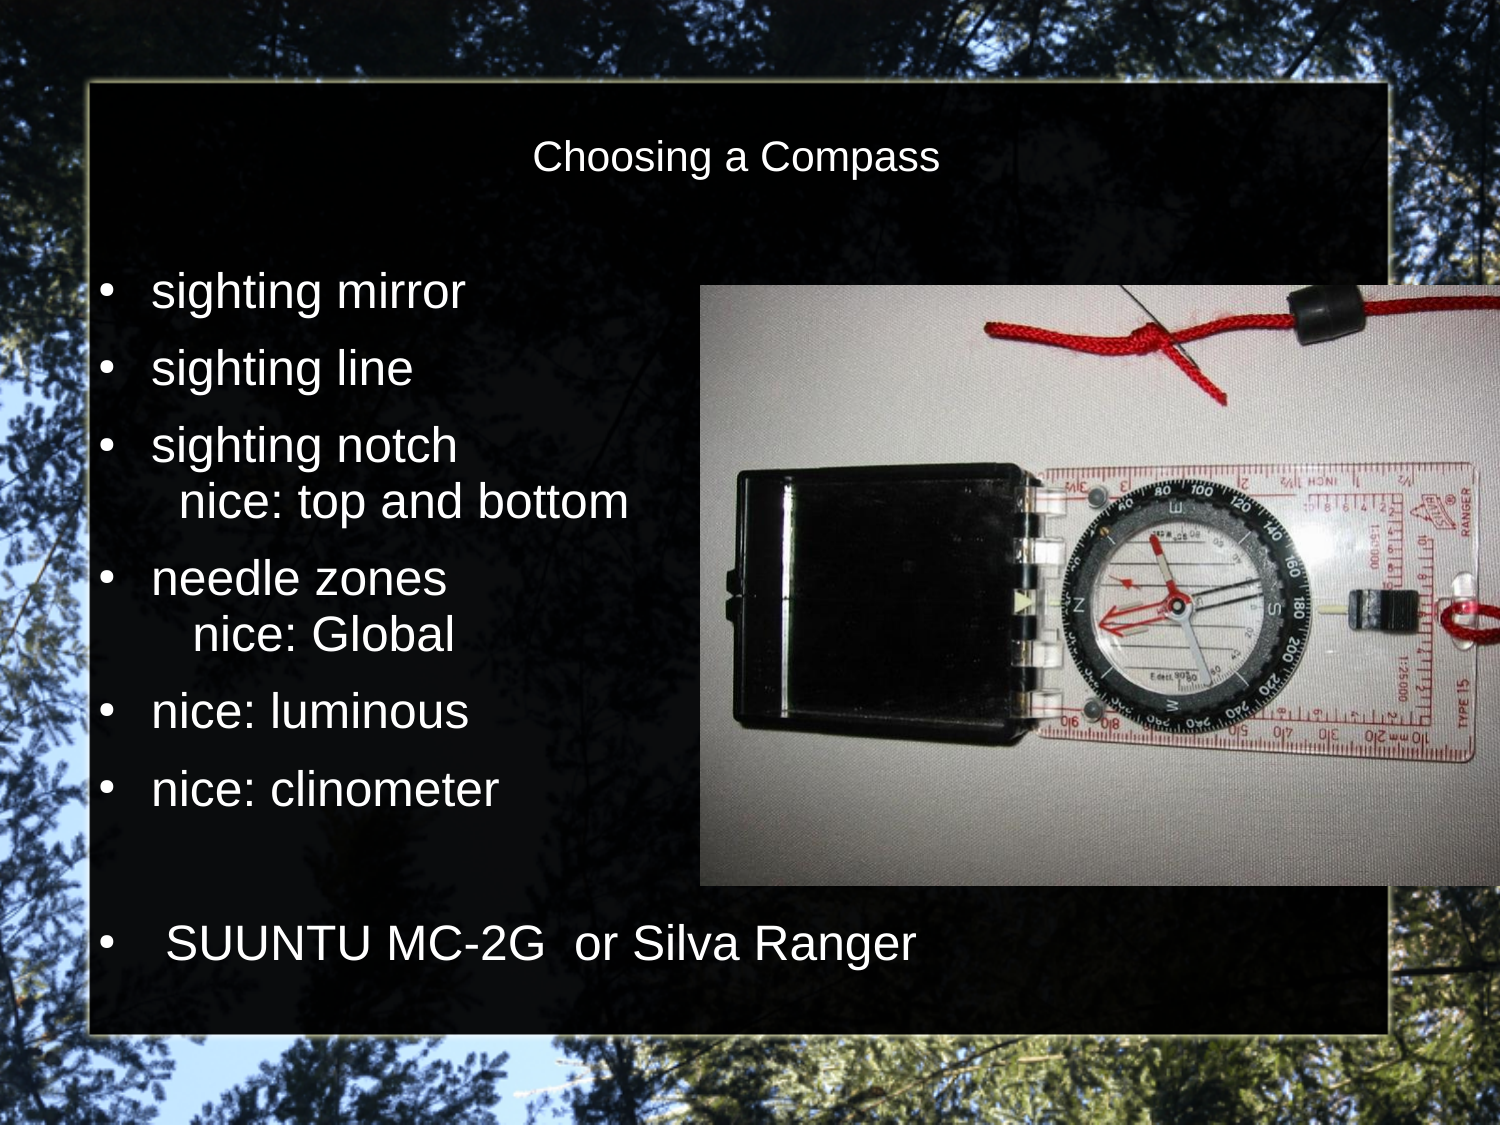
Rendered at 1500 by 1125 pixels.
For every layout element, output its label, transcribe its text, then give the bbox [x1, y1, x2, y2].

list sighting mirror sighting line sighting notch nice: top and bottom needle zones nice: Global nice: luminous nice: clinometer SUUNTU MC-2G or Silva Ranger [80, 263, 1393, 972]
title Choosing a Compass [80, 80, 1393, 233]
picture [0, 0, 1500, 1125]
